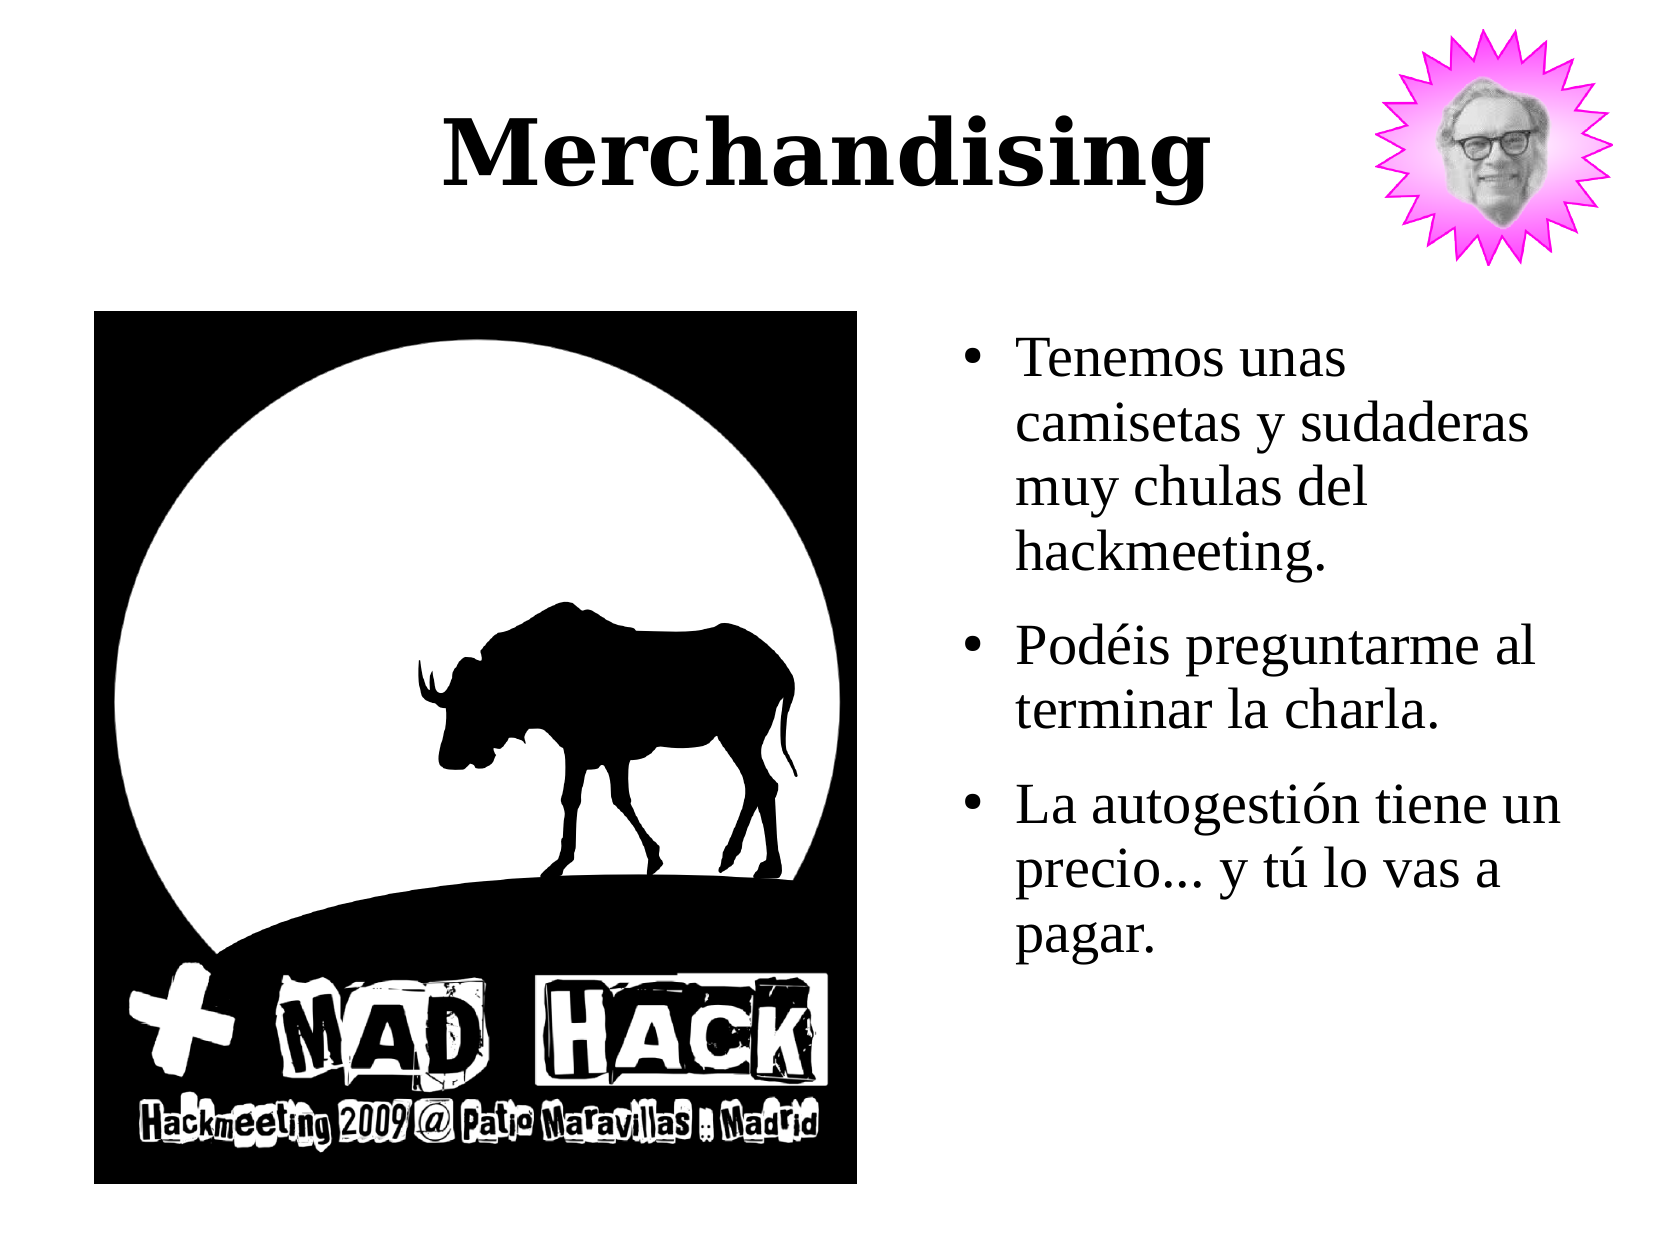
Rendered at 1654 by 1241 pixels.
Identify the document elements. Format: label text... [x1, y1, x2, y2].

title Merchandising [82, 49, 1375, 257]
picture [1375, 29, 1613, 266]
picture [94, 311, 857, 1184]
list Tenemos unas camisetas y sudaderas muy chulas del hackmeeting. Podéis preguntarme al terminar la charla. La autogestión tiene un precio... y tú lo vas a pagar. [944, 324, 1572, 1069]
